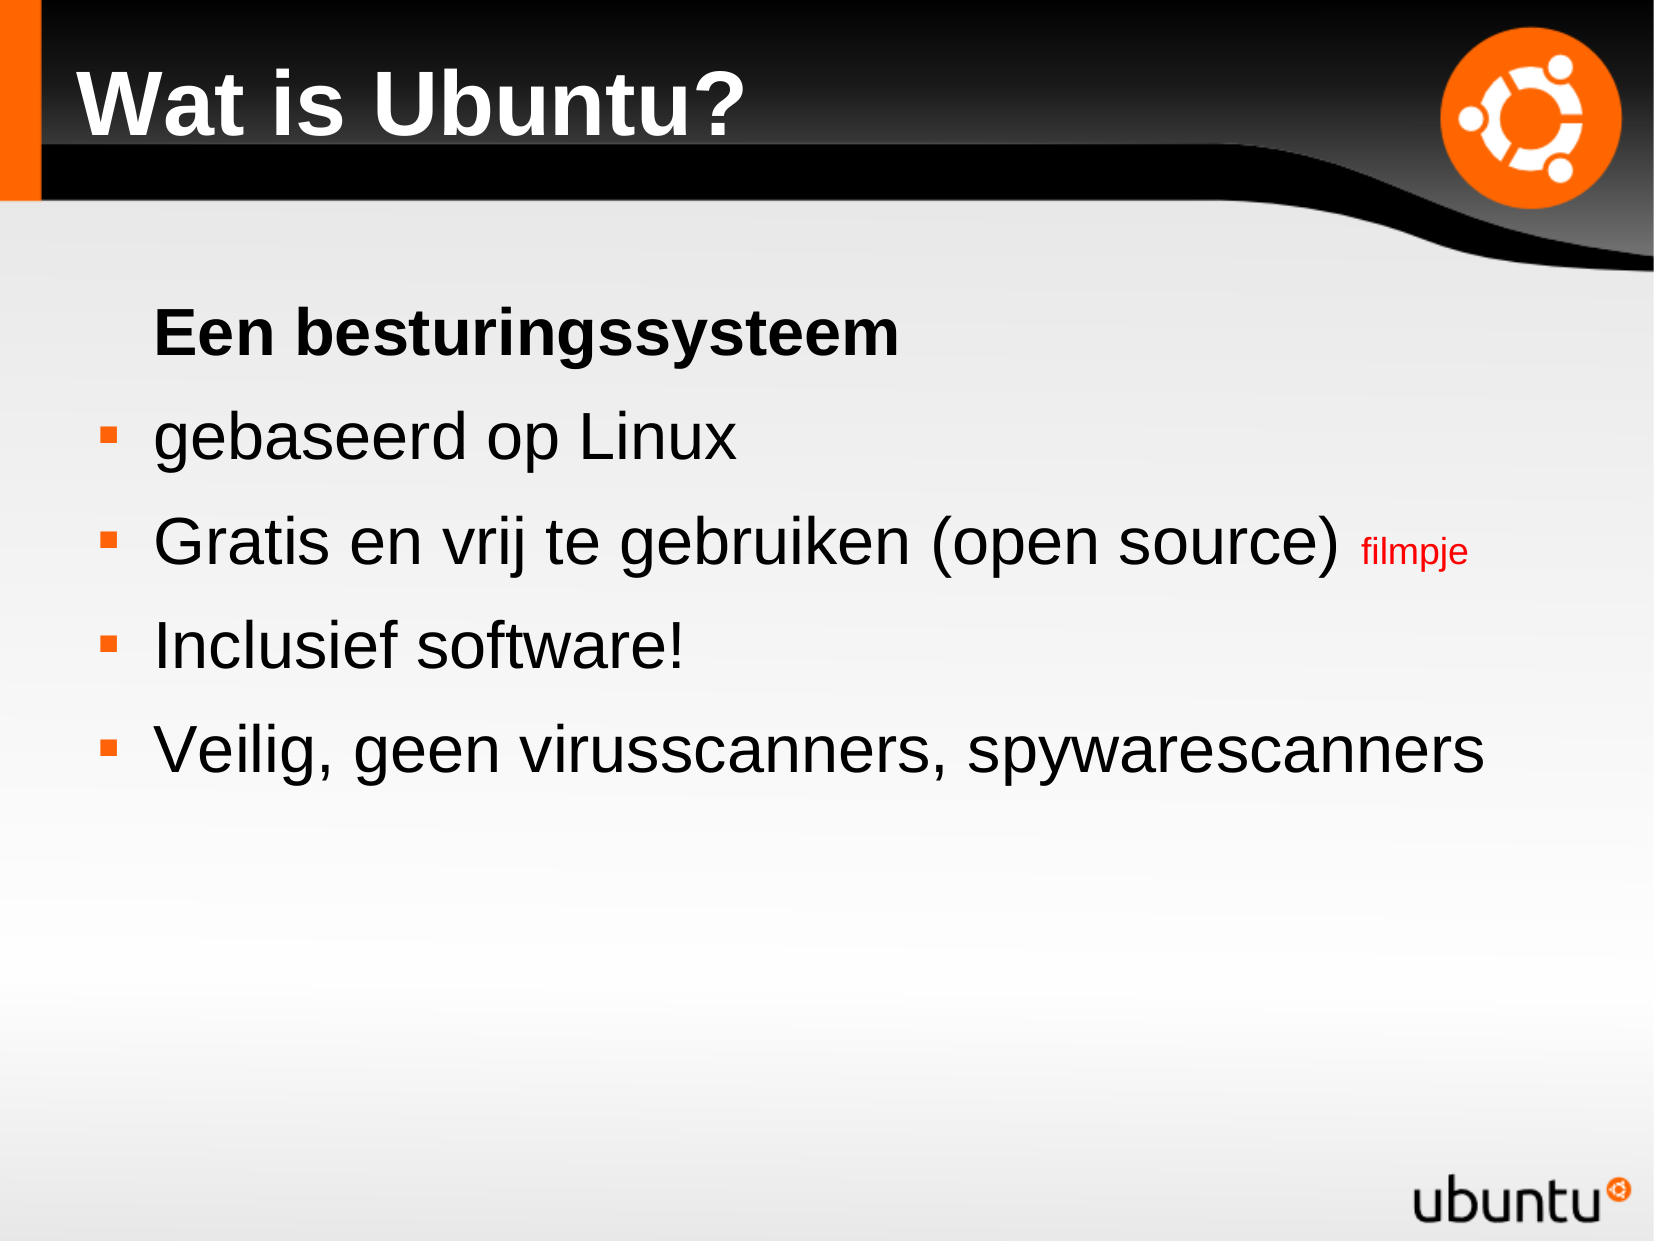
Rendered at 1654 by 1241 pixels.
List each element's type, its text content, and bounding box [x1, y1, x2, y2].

picture [0, 0, 1654, 1241]
list Een besturingssysteem gebaseerd op Linux Gratis en vrij te gebruiken (open source) filmpje Inclusief software! Veilig, geen virusscanners, spywarescanners [82, 295, 1571, 1182]
title Wat is Ubuntu? [76, 0, 1565, 208]
